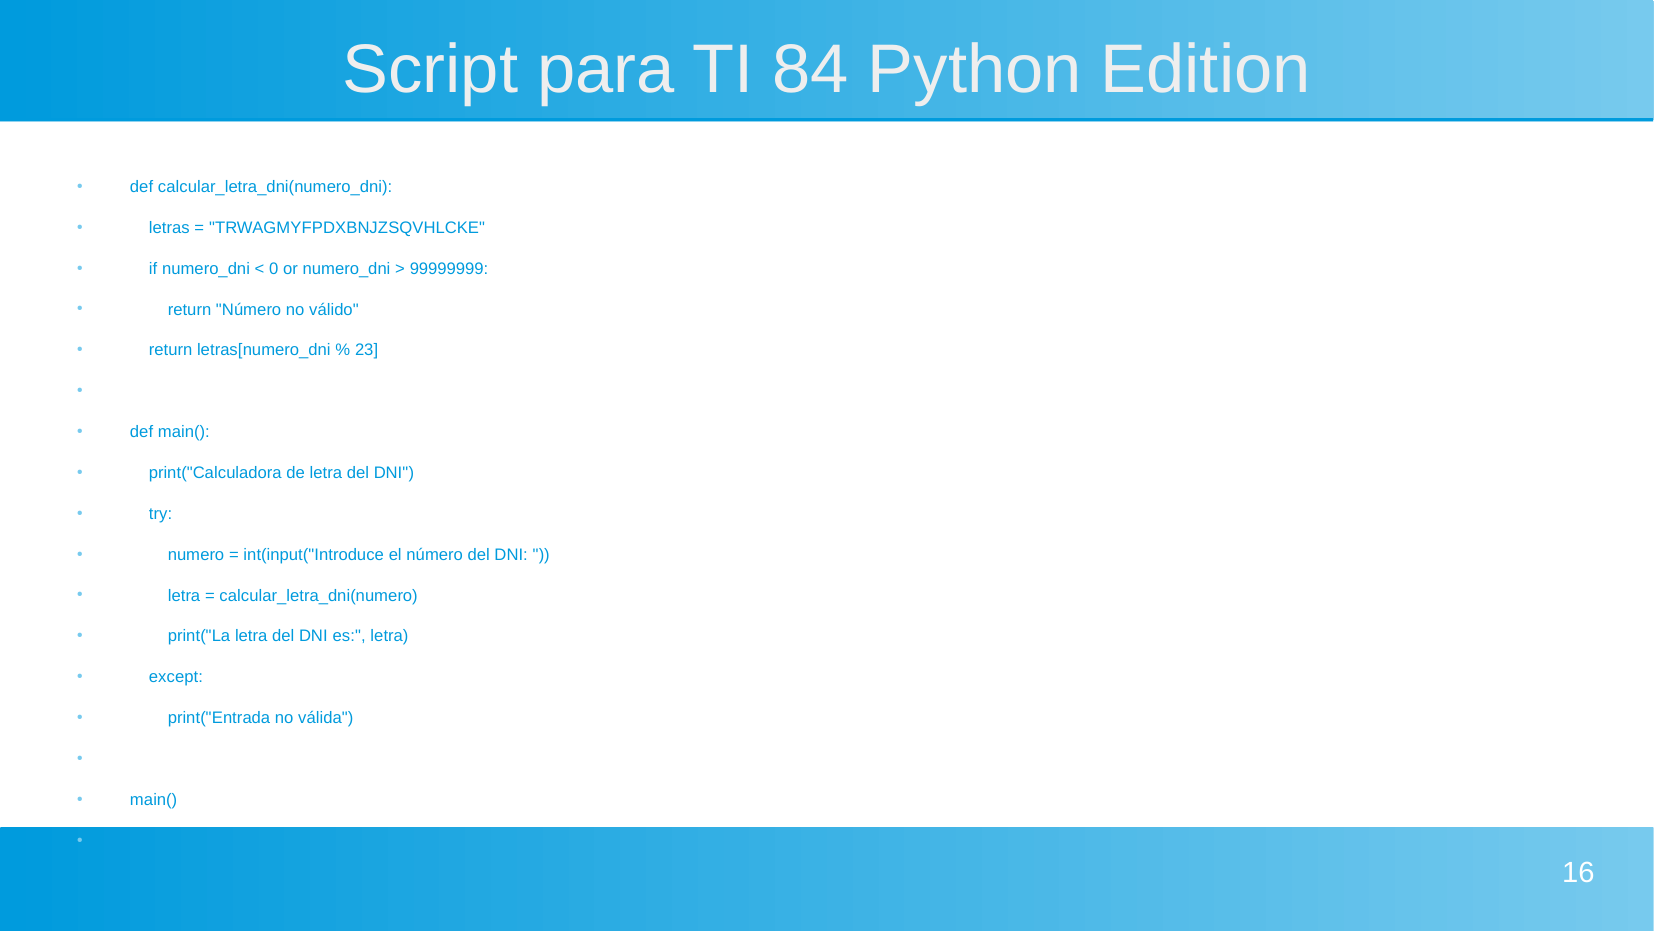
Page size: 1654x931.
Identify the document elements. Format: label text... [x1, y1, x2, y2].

title Script para TI 84 Python Edition [59, 29, 1595, 108]
list def calcular_letra_dni(numero_dni): letras = "TRWAGMYFPDXBNJZSQVHLCKE" if numero_dni < 0 or numero_dni > 99999999: return "Número no válido" return letras[numero_dni % 23] def main(): print("Calculadora de letra del DNI") try: numero = int(input("Introduce el número del DNI: ")) letra = calcular_letra_dni(numero) print("La letra del DNI es:", letra) except: print("Entrada no válida") main() [59, 177, 1595, 768]
